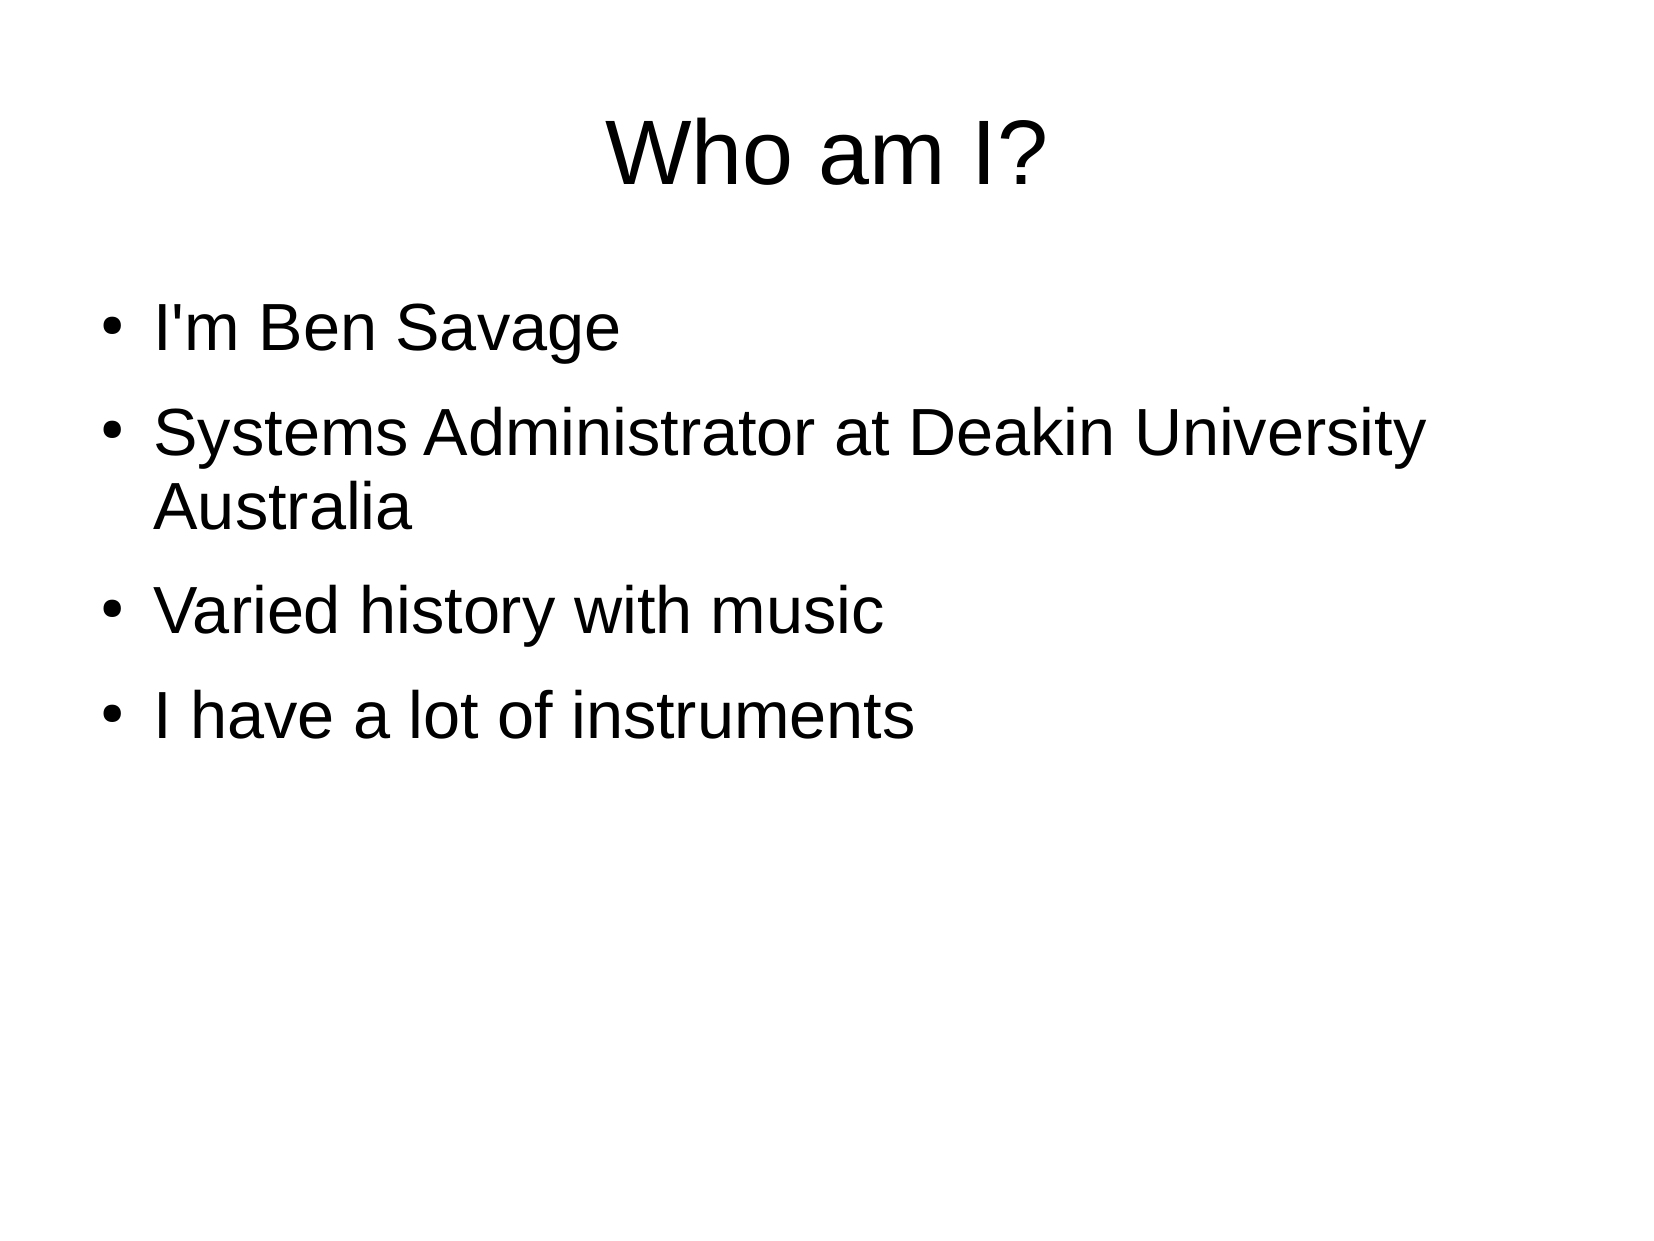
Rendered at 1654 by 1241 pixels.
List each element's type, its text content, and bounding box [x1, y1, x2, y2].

list I'm Ben Savage Systems Administrator at Deakin University Australia Varied history with music I have a lot of instruments [82, 290, 1571, 1010]
title Who am I? [82, 49, 1571, 257]
